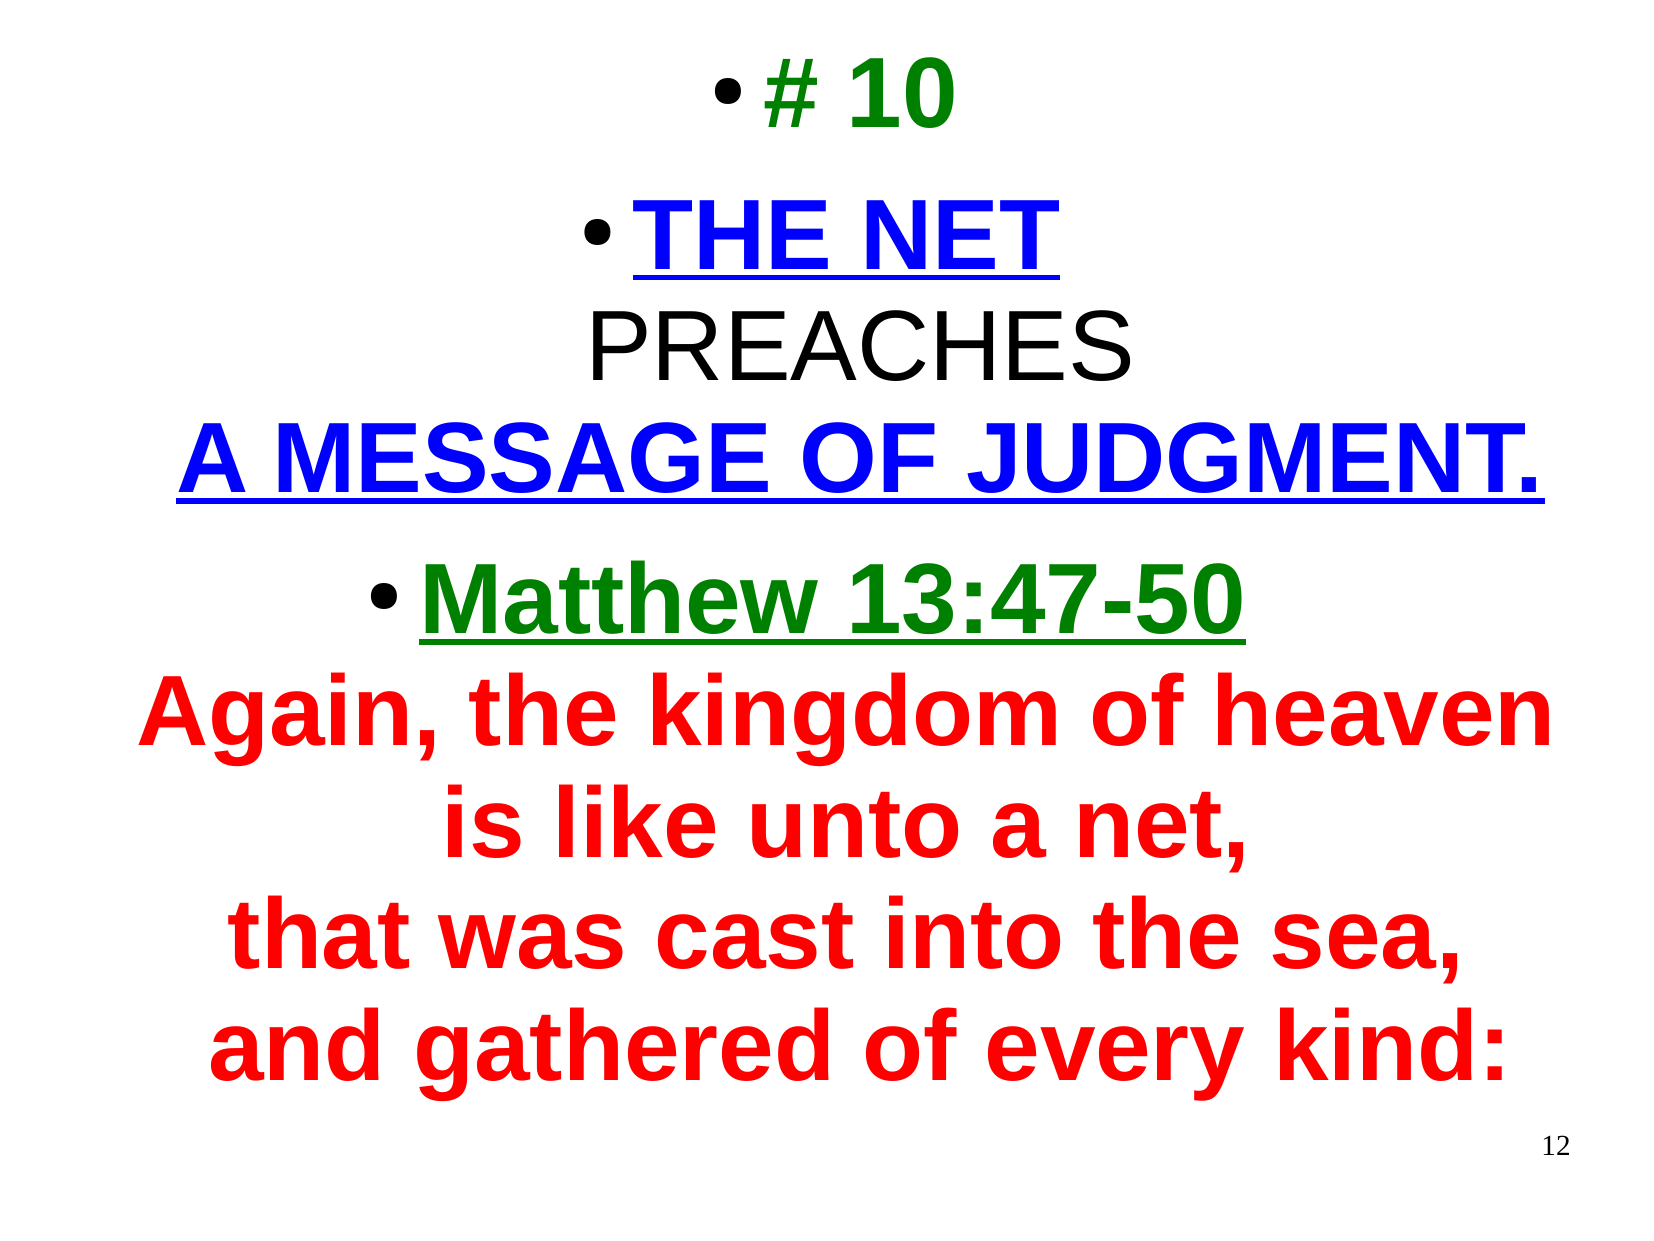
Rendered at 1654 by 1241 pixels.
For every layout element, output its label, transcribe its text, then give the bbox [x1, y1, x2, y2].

list # 10 THE NET PREACHES A MESSAGE OF JUDGMENT. Matthew 13:47-50 Again, the kingdom of heaven is like unto a net, that was cast into the sea, and gathered of every kind: [37, 37, 1613, 1201]
